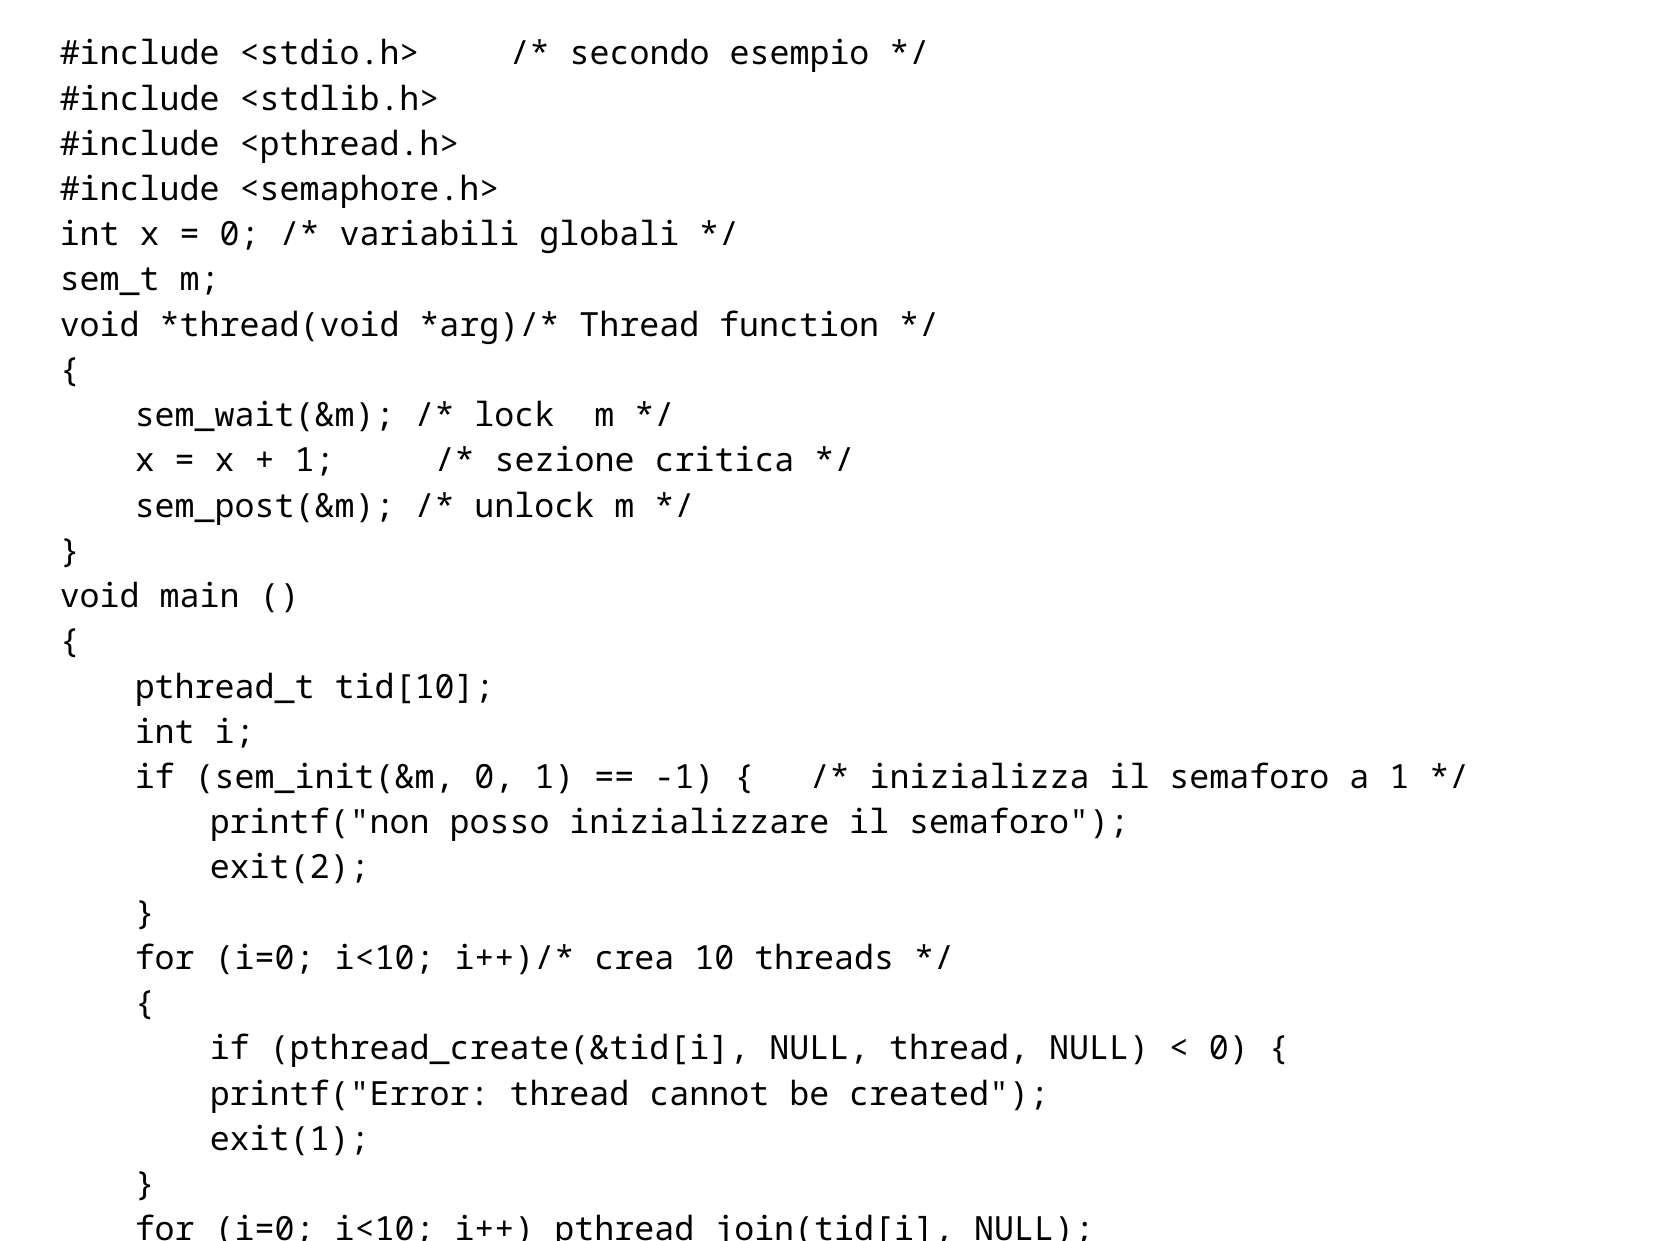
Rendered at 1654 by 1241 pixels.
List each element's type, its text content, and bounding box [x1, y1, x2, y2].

text_box #include <stdio.h> /* secondo esempio */ #include <stdlib.h> #include <pthread.h> #include <semaphore.h> int x = 0; /* variabili globali */ sem_t m; void *thread(void *arg)/* Thread function */ { sem_wait(&m); /* lock m */ x = x + 1; /* sezione critica */ sem_post(&m); /* unlock m */ } void main () { pthread_t tid[10]; int i; if (sem_init(&m, 0, 1) == -1) { /* inizializza il semaforo a 1 */ printf("non posso inizializzare il semaforo"); exit(2); } for (i=0; i<10; i++)/* crea 10 threads */ { if (pthread_create(&tid[i], NULL, thread, NULL) < 0) { printf("Error: thread cannot be created"); exit(1); } for (i=0; i<10; i++) pthread_join(tid[i], NULL); printf("valore finale di x = %d\n", x); exit(0); } [45, 21, 1621, 1199]
